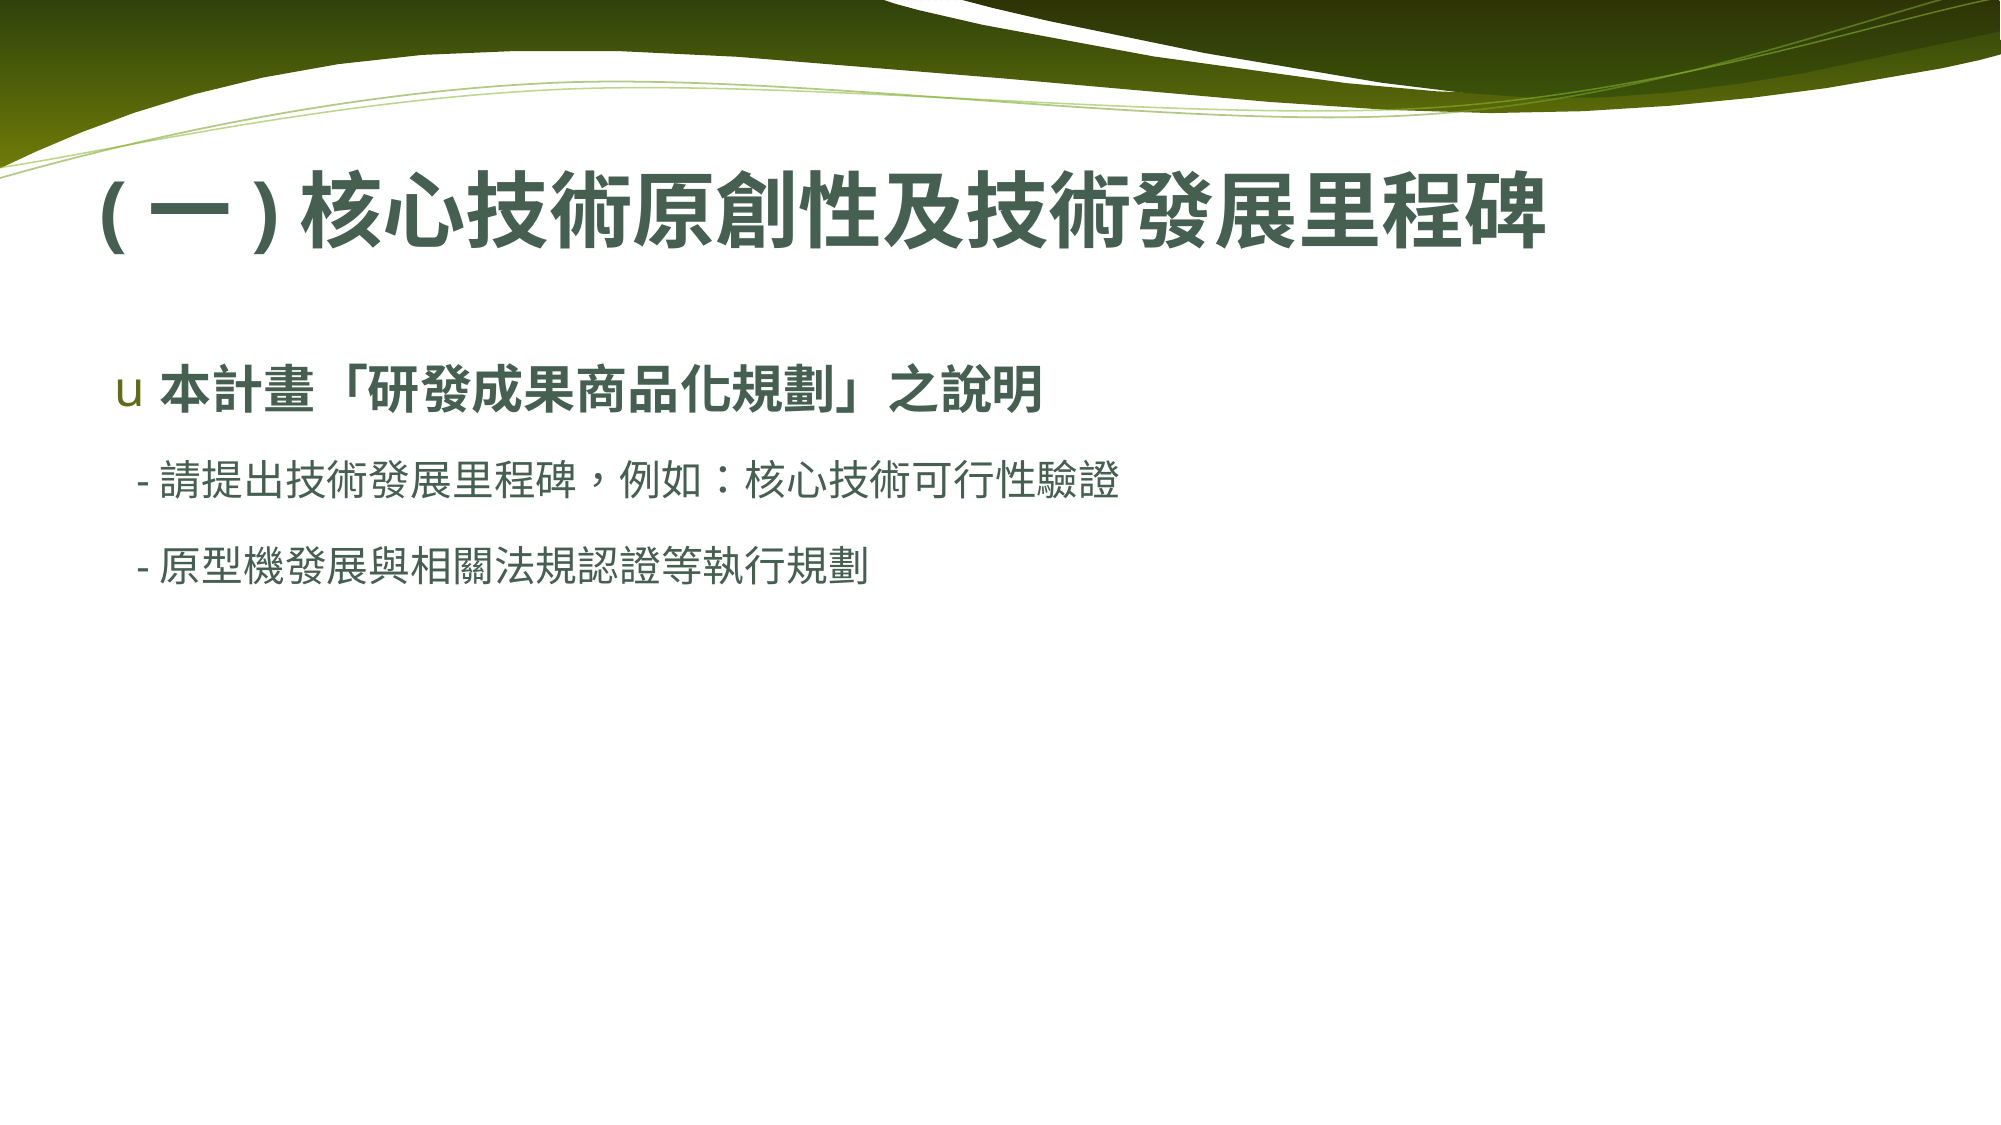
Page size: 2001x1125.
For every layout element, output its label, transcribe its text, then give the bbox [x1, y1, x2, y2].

title (一)核心技術原創性及技術發展里程碑 [99, 70, 1900, 258]
list 本計畫「研發成果商品化規劃」之說明 -請提出技術發展里程碑，例如：核心技術可行性驗證 -原型機發展與相關法規認證等執行規劃 [99, 317, 1900, 1038]
